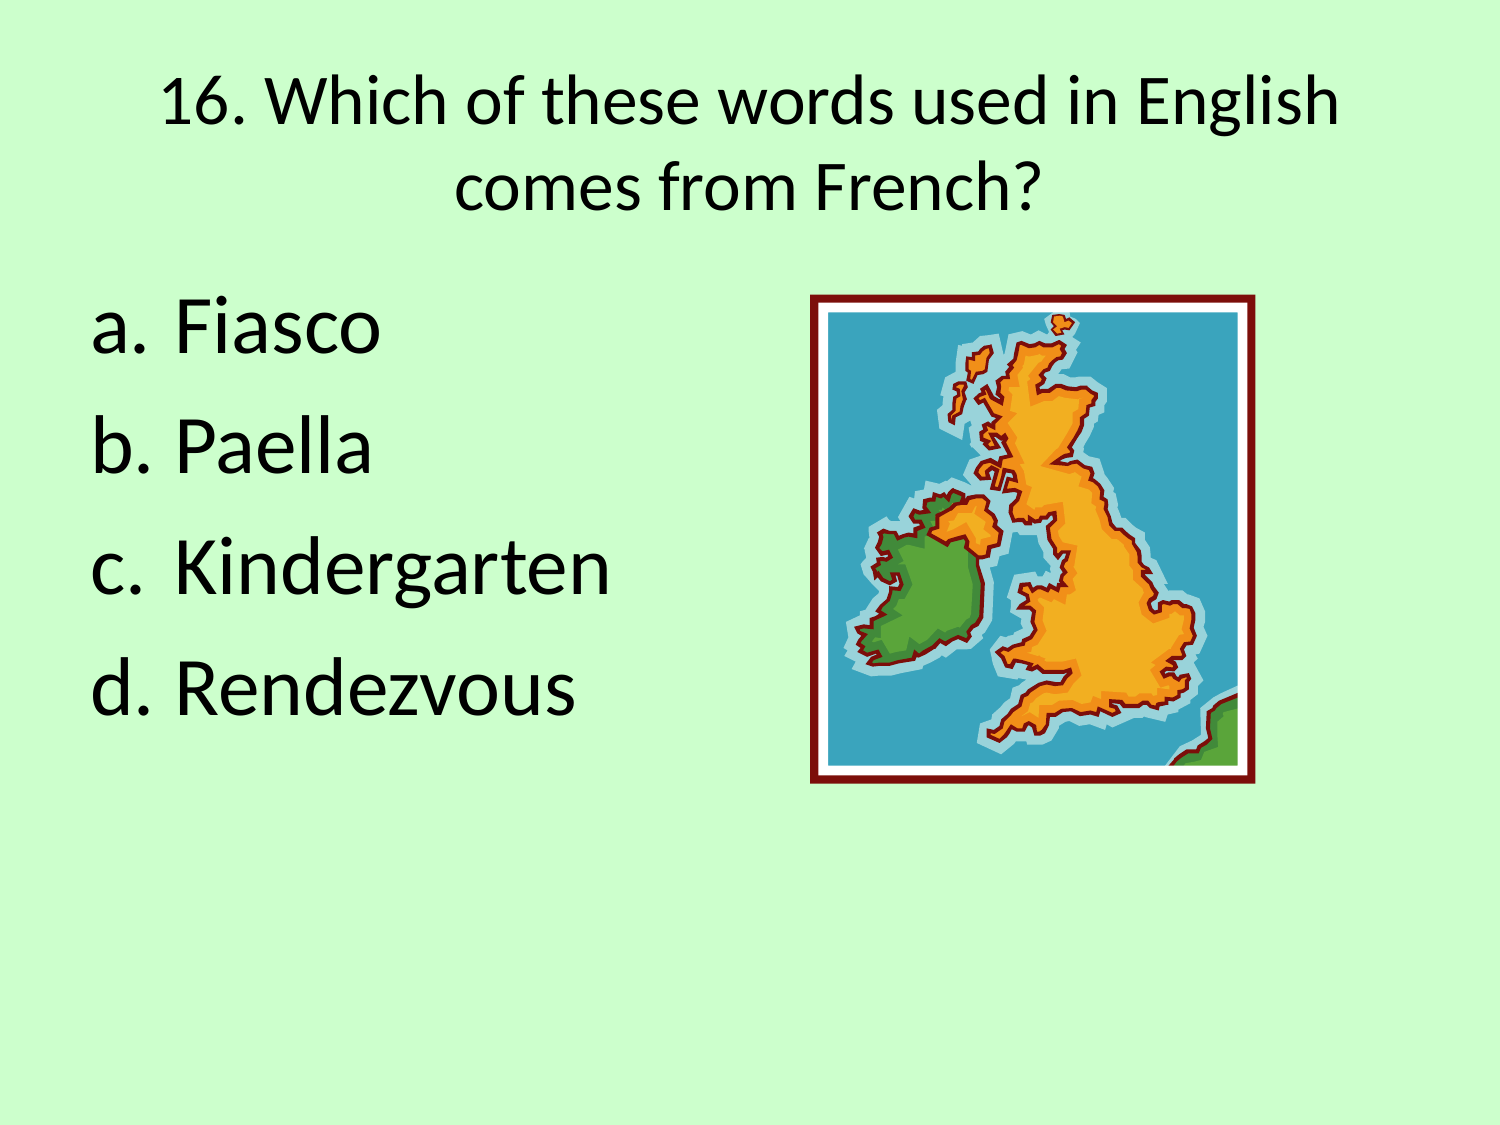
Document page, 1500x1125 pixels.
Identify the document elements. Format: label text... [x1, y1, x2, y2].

list Fiasco Paella Kindergarten Rendezvous [75, 262, 1426, 1005]
title 16. Which of these words used in English comes from French? [75, 45, 1426, 233]
picture [808, 292, 1258, 786]
